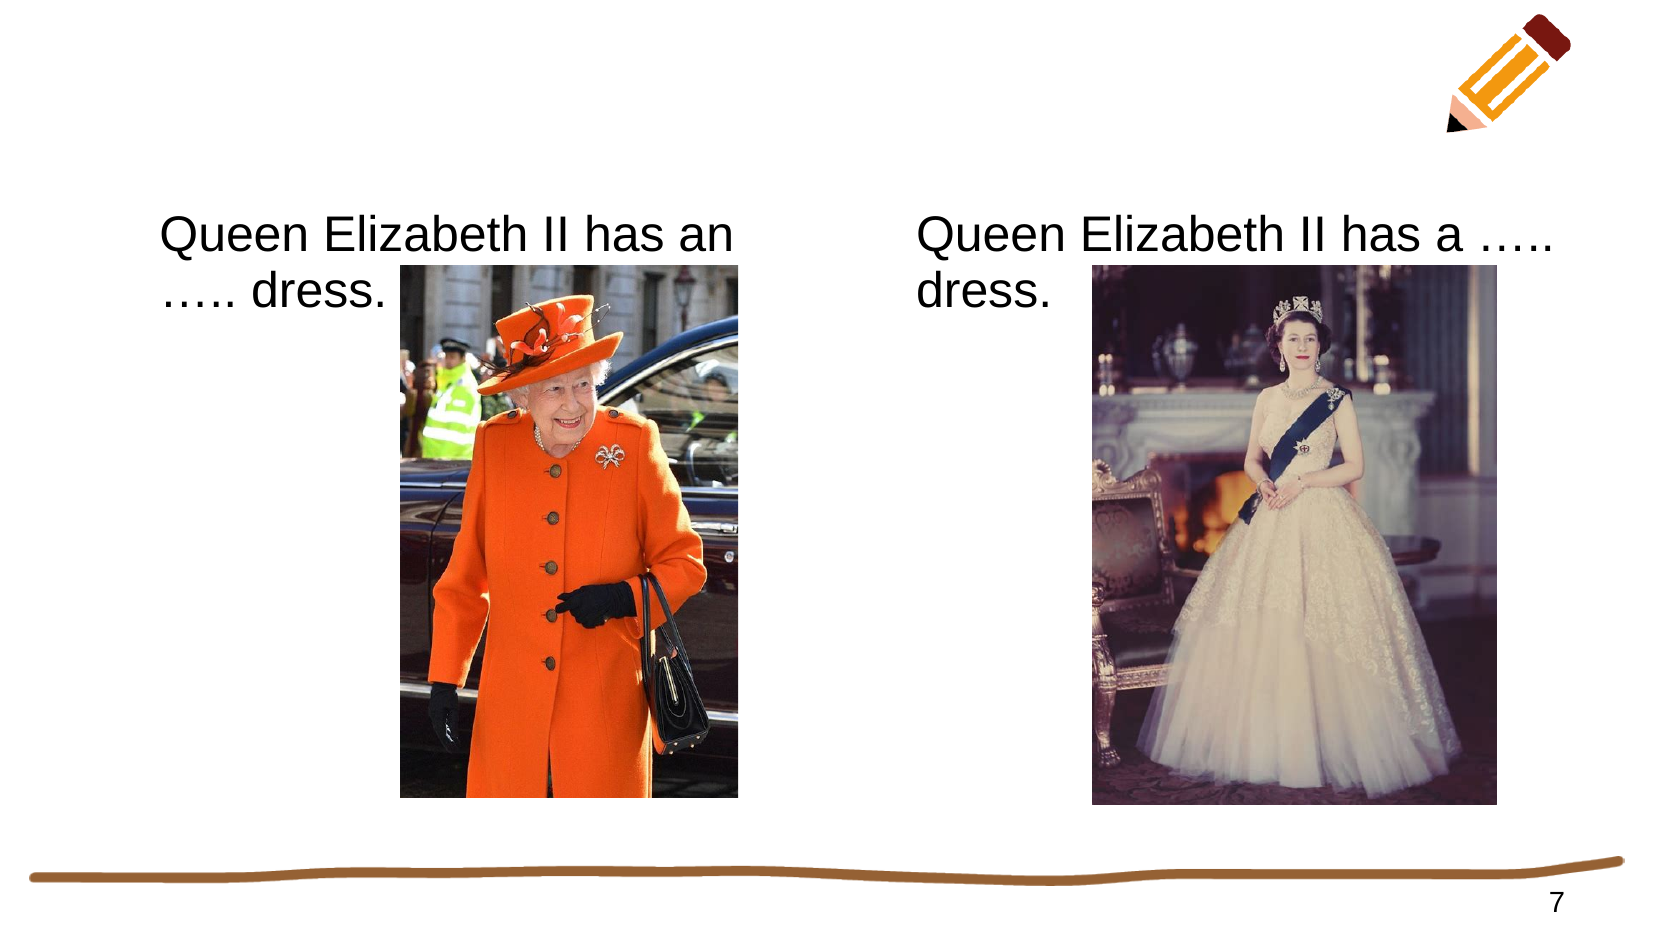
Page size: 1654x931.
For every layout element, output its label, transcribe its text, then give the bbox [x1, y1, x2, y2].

picture [29, 856, 1625, 886]
picture [1446, 14, 1571, 133]
picture [400, 265, 739, 798]
picture [1092, 265, 1497, 805]
list Queen Elizabeth II has a ….. dress. [845, 206, 1566, 857]
list Queen Elizabeth II has an ….. dress. [88, 206, 809, 857]
